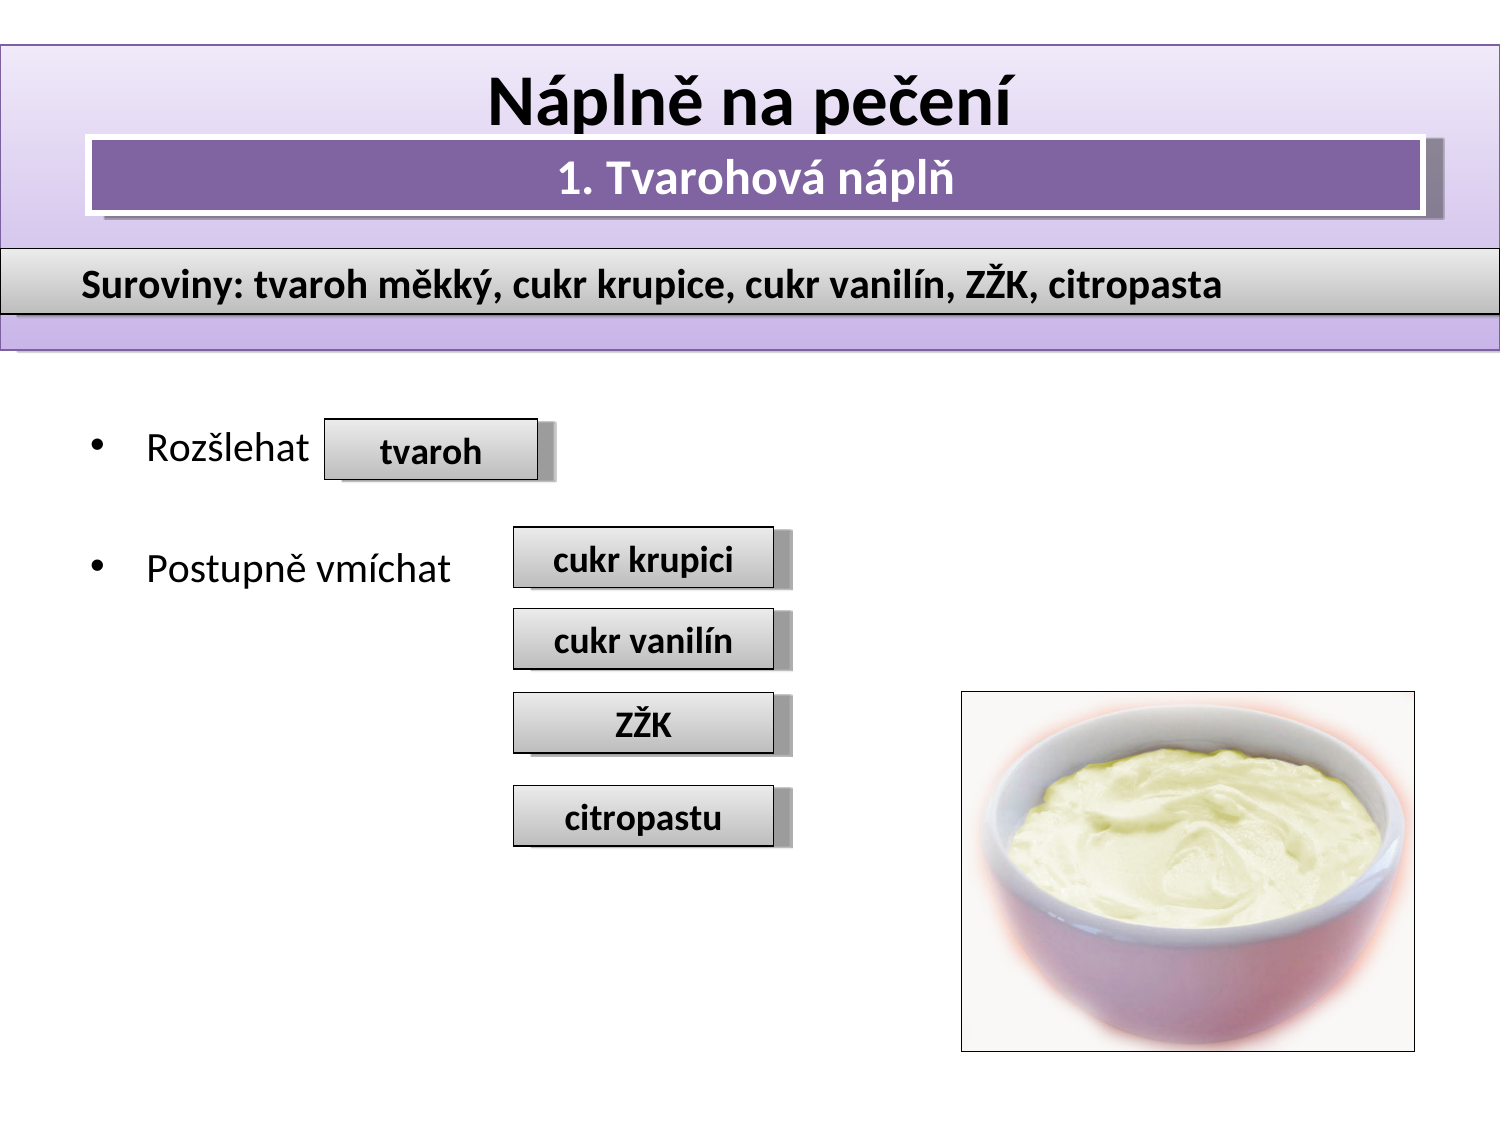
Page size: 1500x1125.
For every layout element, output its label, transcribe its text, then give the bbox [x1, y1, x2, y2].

picture [962, 692, 1414, 1051]
text_box cukr krupici [513, 527, 774, 588]
text_box Náplně na pečení [0, 45, 1500, 248]
text_box Náplně na pečení [0, 315, 1500, 351]
text_box tvaroh [324, 419, 538, 480]
list Rozšlehat Postupně vmíchat [75, 351, 1426, 1095]
text_box 1. Tvarohová náplň [88, 137, 1424, 213]
text_box ZŽK [513, 692, 774, 753]
text_box citropastu [513, 785, 774, 846]
text_box Suroviny: tvaroh měkký, cukr krupice, cukr vanilín, ZŽK, citropasta [0, 248, 1500, 315]
text_box cukr vanilín [513, 608, 774, 669]
